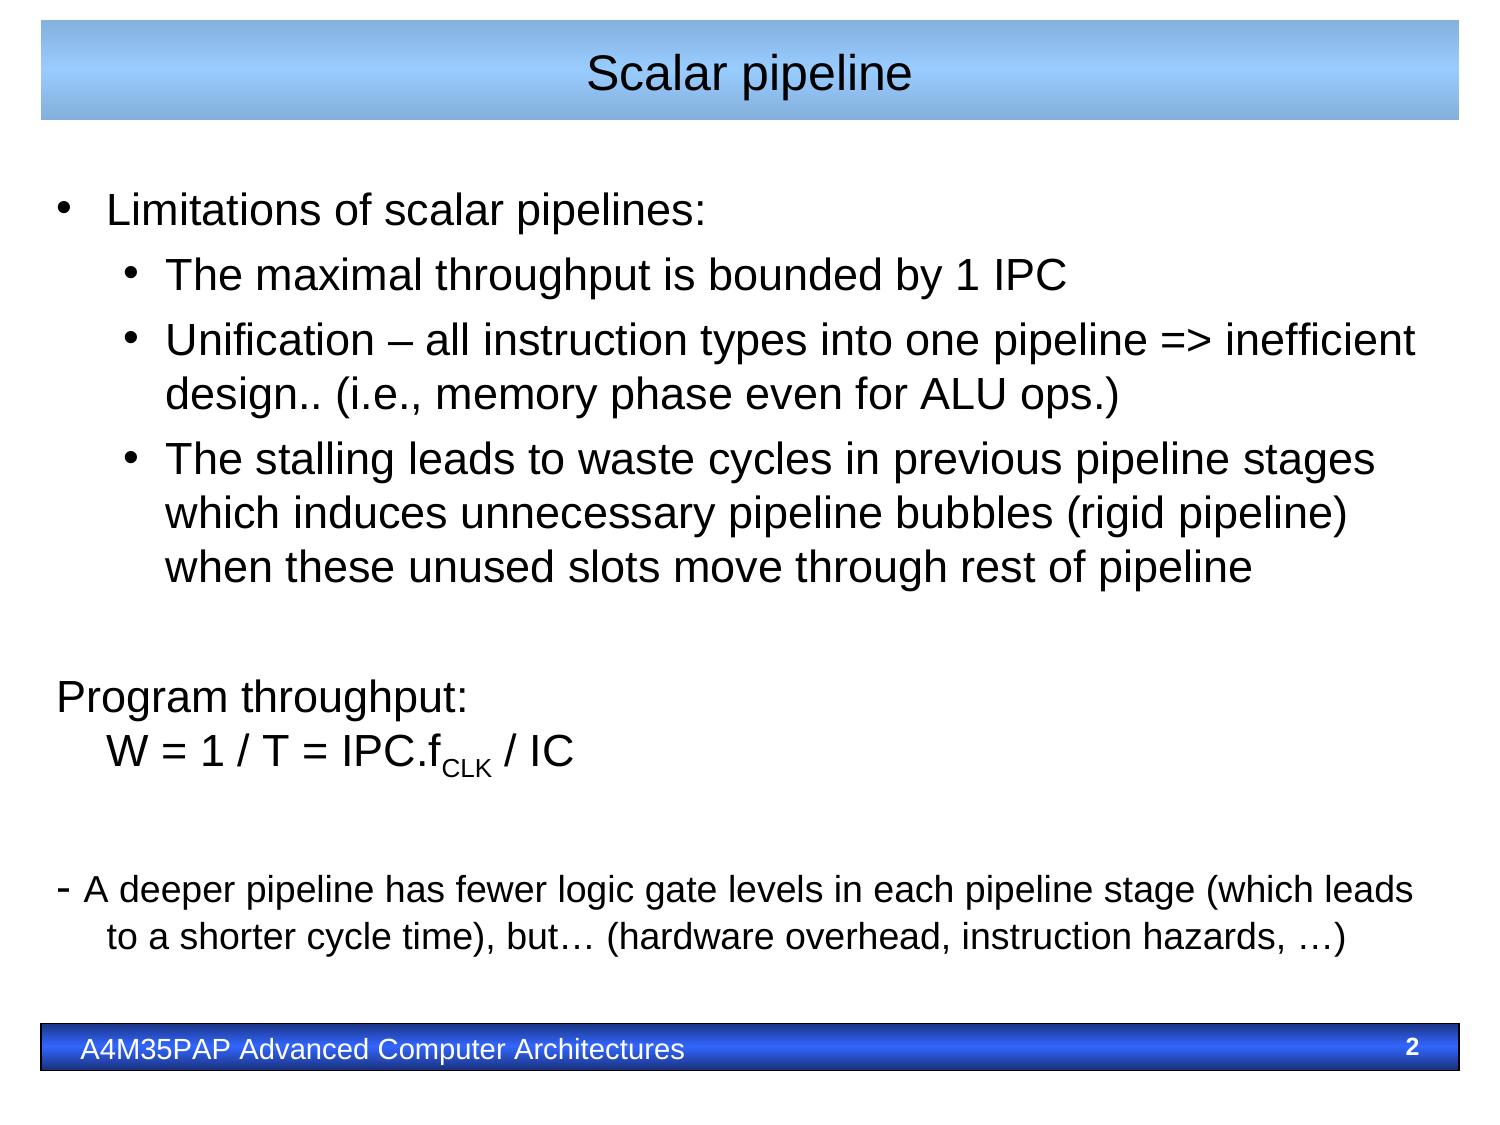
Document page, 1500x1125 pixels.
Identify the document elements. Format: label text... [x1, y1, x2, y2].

title Scalar pipeline [41, 20, 1459, 120]
list Limitations of scalar pipelines: The maximal throughput is bounded by 1 IPC Unification – all instruction types into one pipeline => inefficient design.. (i.e., memory phase even for ALU ops.) The stalling leads to waste cycles in previous pipeline stages which induces unnecessary pipeline bubbles (rigid pipeline) when these unused slots move through rest of pipeline Program throughput: W = 1 / T = IPC.fCLK / IC - A deeper pipeline has fewer logic gate levels in each pipeline stage (which leads to a shorter cycle time), but… (hardware overhead, instruction hazards, …) [41, 172, 1459, 1000]
